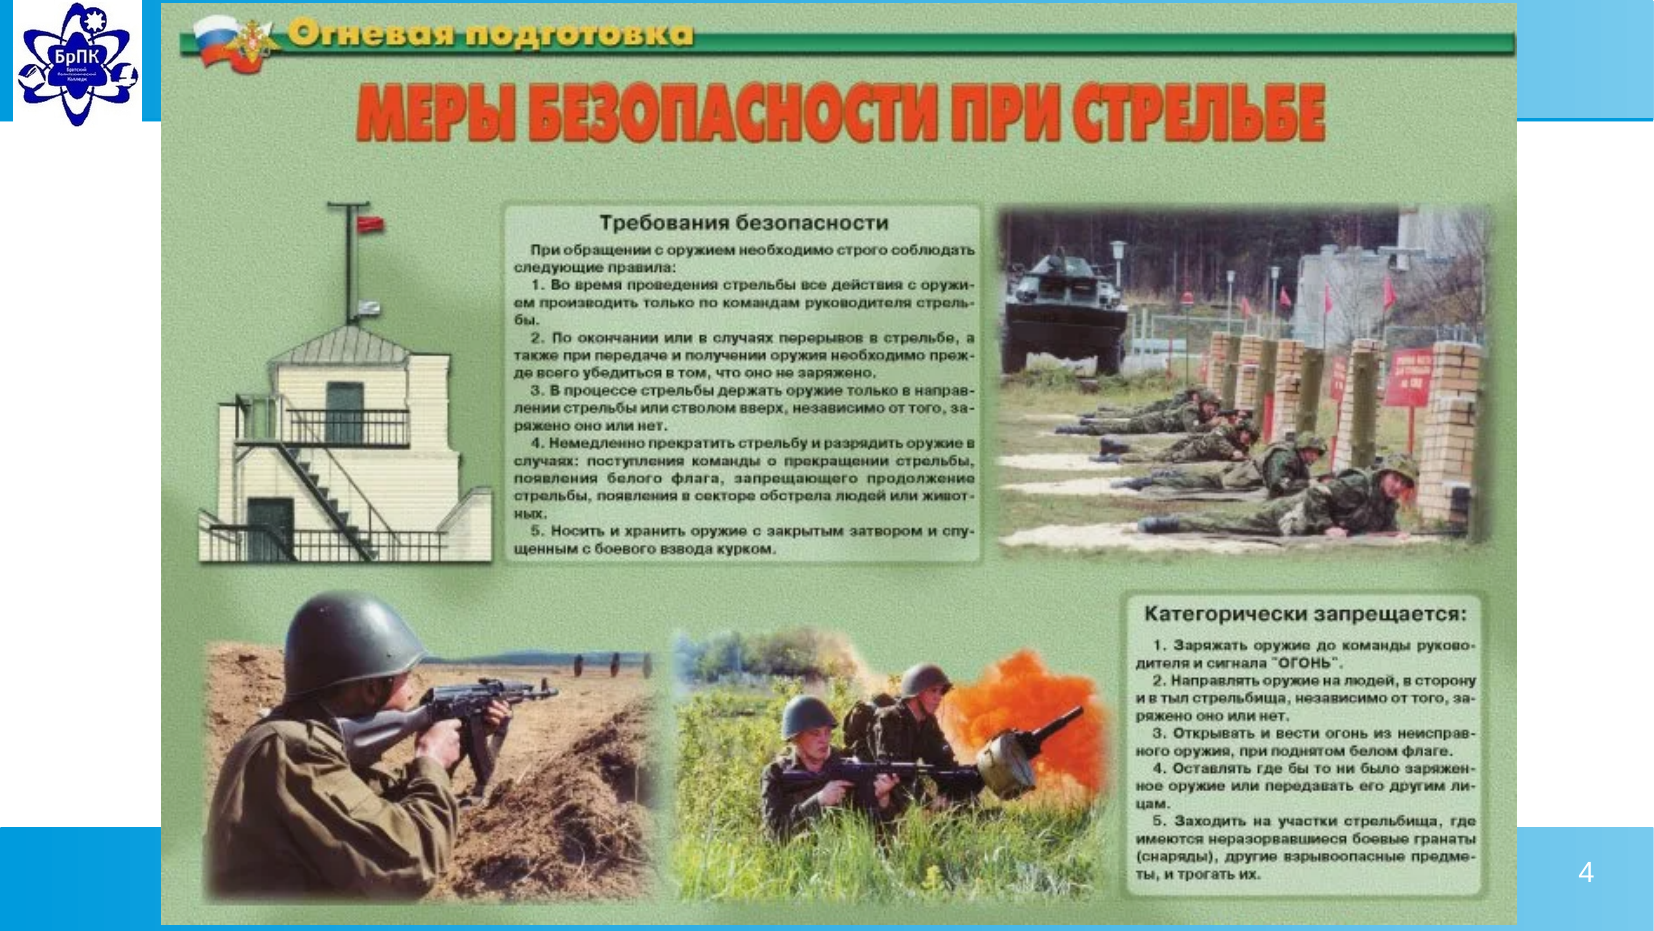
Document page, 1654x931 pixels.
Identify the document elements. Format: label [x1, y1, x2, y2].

picture [13, 0, 142, 128]
picture [161, 3, 1517, 925]
